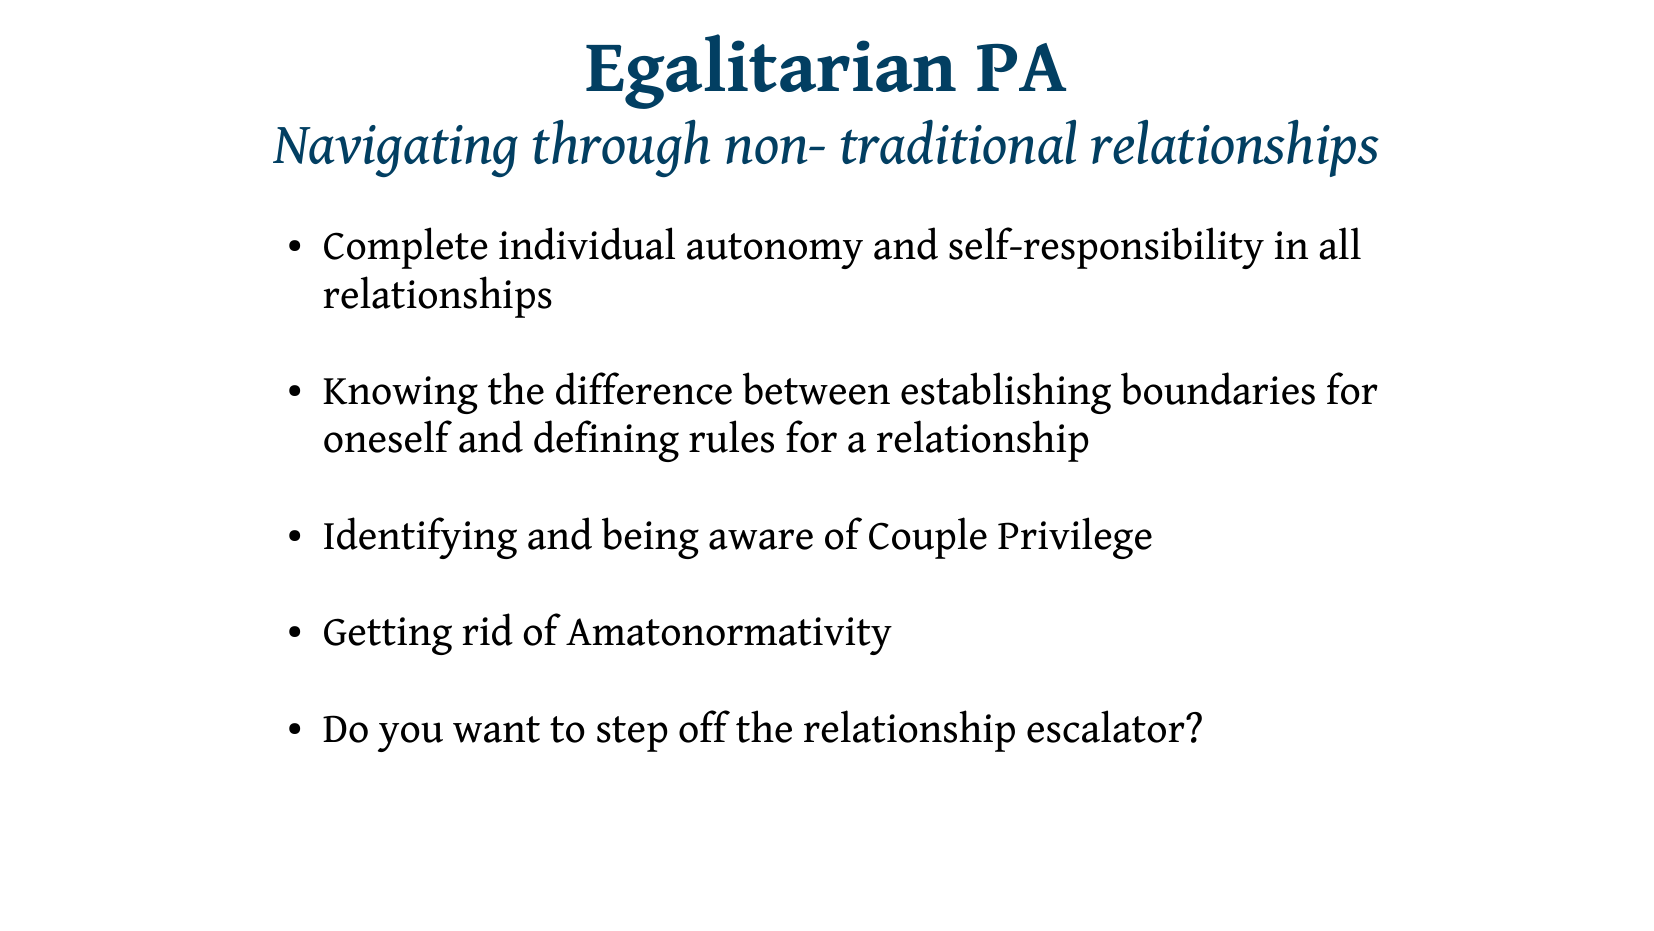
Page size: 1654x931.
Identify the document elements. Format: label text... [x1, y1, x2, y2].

title Egalitarian PA Navigating through non- traditional relationships [82, 25, 1571, 181]
text_box Complete individual autonomy and self-responsibility in all relationships Knowing the difference between establishing boundaries for oneself and defining rules for a relationship Identifying and being aware of Couple Privilege Getting rid of Amatonormativity Do you want to step off the relationship escalator? [272, 215, 1441, 858]
